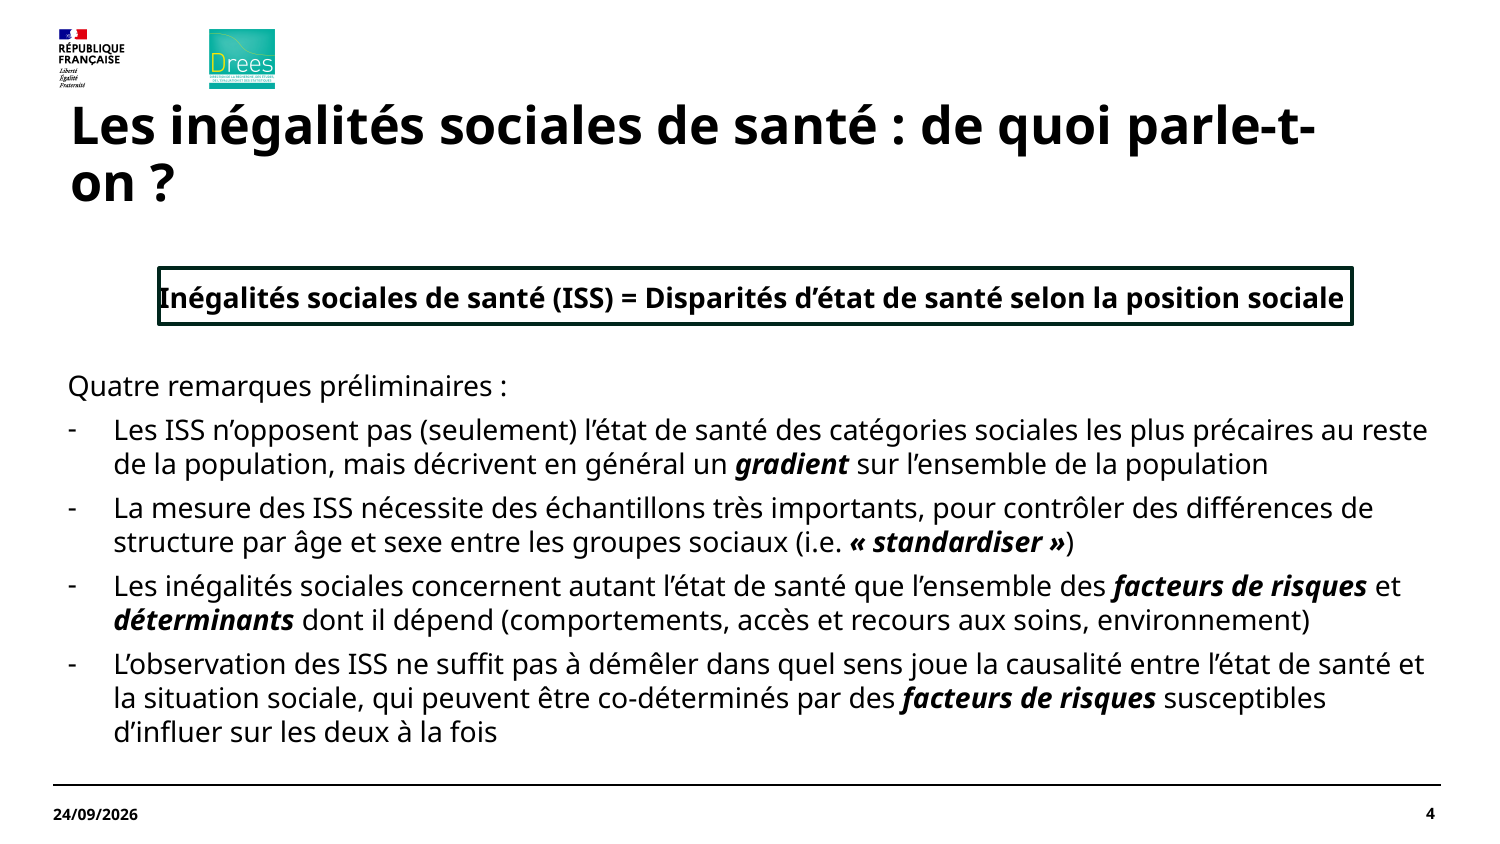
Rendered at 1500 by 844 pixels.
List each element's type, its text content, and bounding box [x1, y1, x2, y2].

picture [47, 17, 136, 107]
picture [209, 29, 275, 89]
list Inégalités sociales de santé (ISS) = Disparités d’état de santé selon la position sociale Quatre remarques préliminaires : Les ISS n’opposent pas (seulement) l’état de santé des catégories sociales les plus précaires au reste de la population, mais décrivent en général un gradient sur l’ensemble de la population La mesure des ISS nécessite des échantillons très importants, pour contrôler des différences de structure par âge et sexe entre les groupes sociaux (i.e. « standardiser ») Les inégalités sociales concernent autant l’état de santé que l’ensemble des facteurs de risques et déterminants dont il dépend (comportements, accès et recours aux soins, environnement) L’observation des ISS ne suffit pas à démêler dans quel sens joue la causalité entre l’état de santé et la situation sociale, qui peuvent être co-déterminés par des facteurs de risques susceptibles d’influer sur les deux à la fois [161, 280, 1350, 322]
slide_number 25/11/2024 [53, 787, 246, 844]
list Inégalités sociales de santé (ISS) = Disparités d’état de santé selon la position sociale Quatre remarques préliminaires : Les ISS n’opposent pas (seulement) l’état de santé des catégories sociales les plus précaires au reste de la population, mais décrivent en général un gradient sur l’ensemble de la population La mesure des ISS nécessite des échantillons très importants, pour contrôler des différences de structure par âge et sexe entre les groupes sociaux (i.e. « standardiser ») Les inégalités sociales concernent autant l’état de santé que l’ensemble des facteurs de risques et déterminants dont il dépend (comportements, accès et recours aux soins, environnement) L’observation des ISS ne suffit pas à démêler dans quel sens joue la causalité entre l’état de santé et la situation sociale, qui peuvent être co-déterminés par des facteurs de risques susceptibles d’influer sur les deux à la fois [53, 280, 1436, 753]
title Les inégalités sociales de santé : de quoi parle-t-on ? [53, 112, 1436, 201]
